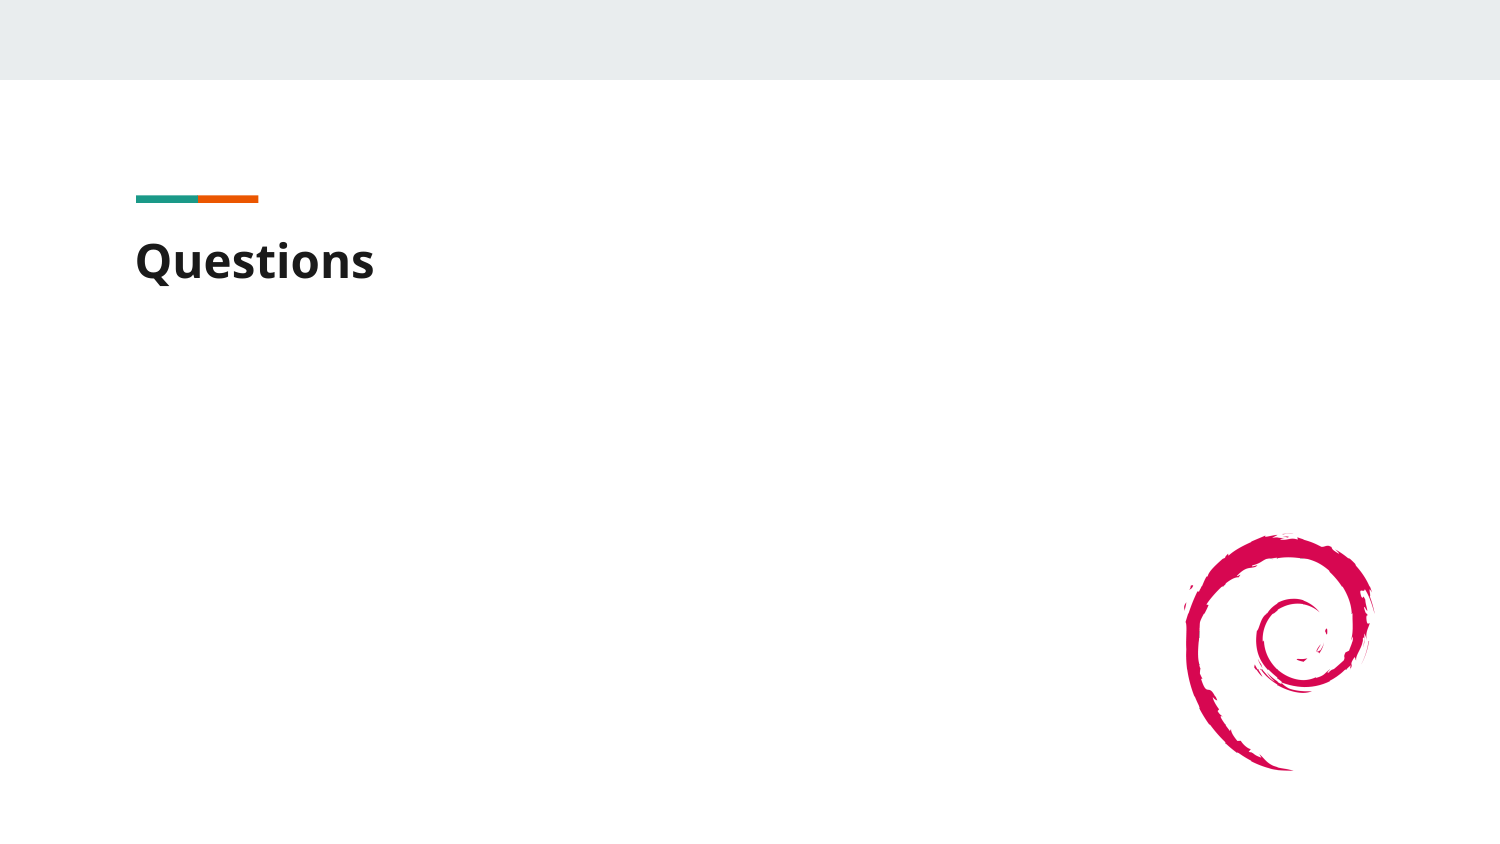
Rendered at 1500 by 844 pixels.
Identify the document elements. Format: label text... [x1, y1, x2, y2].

picture [1174, 531, 1381, 780]
title Questions [119, 216, 1381, 305]
